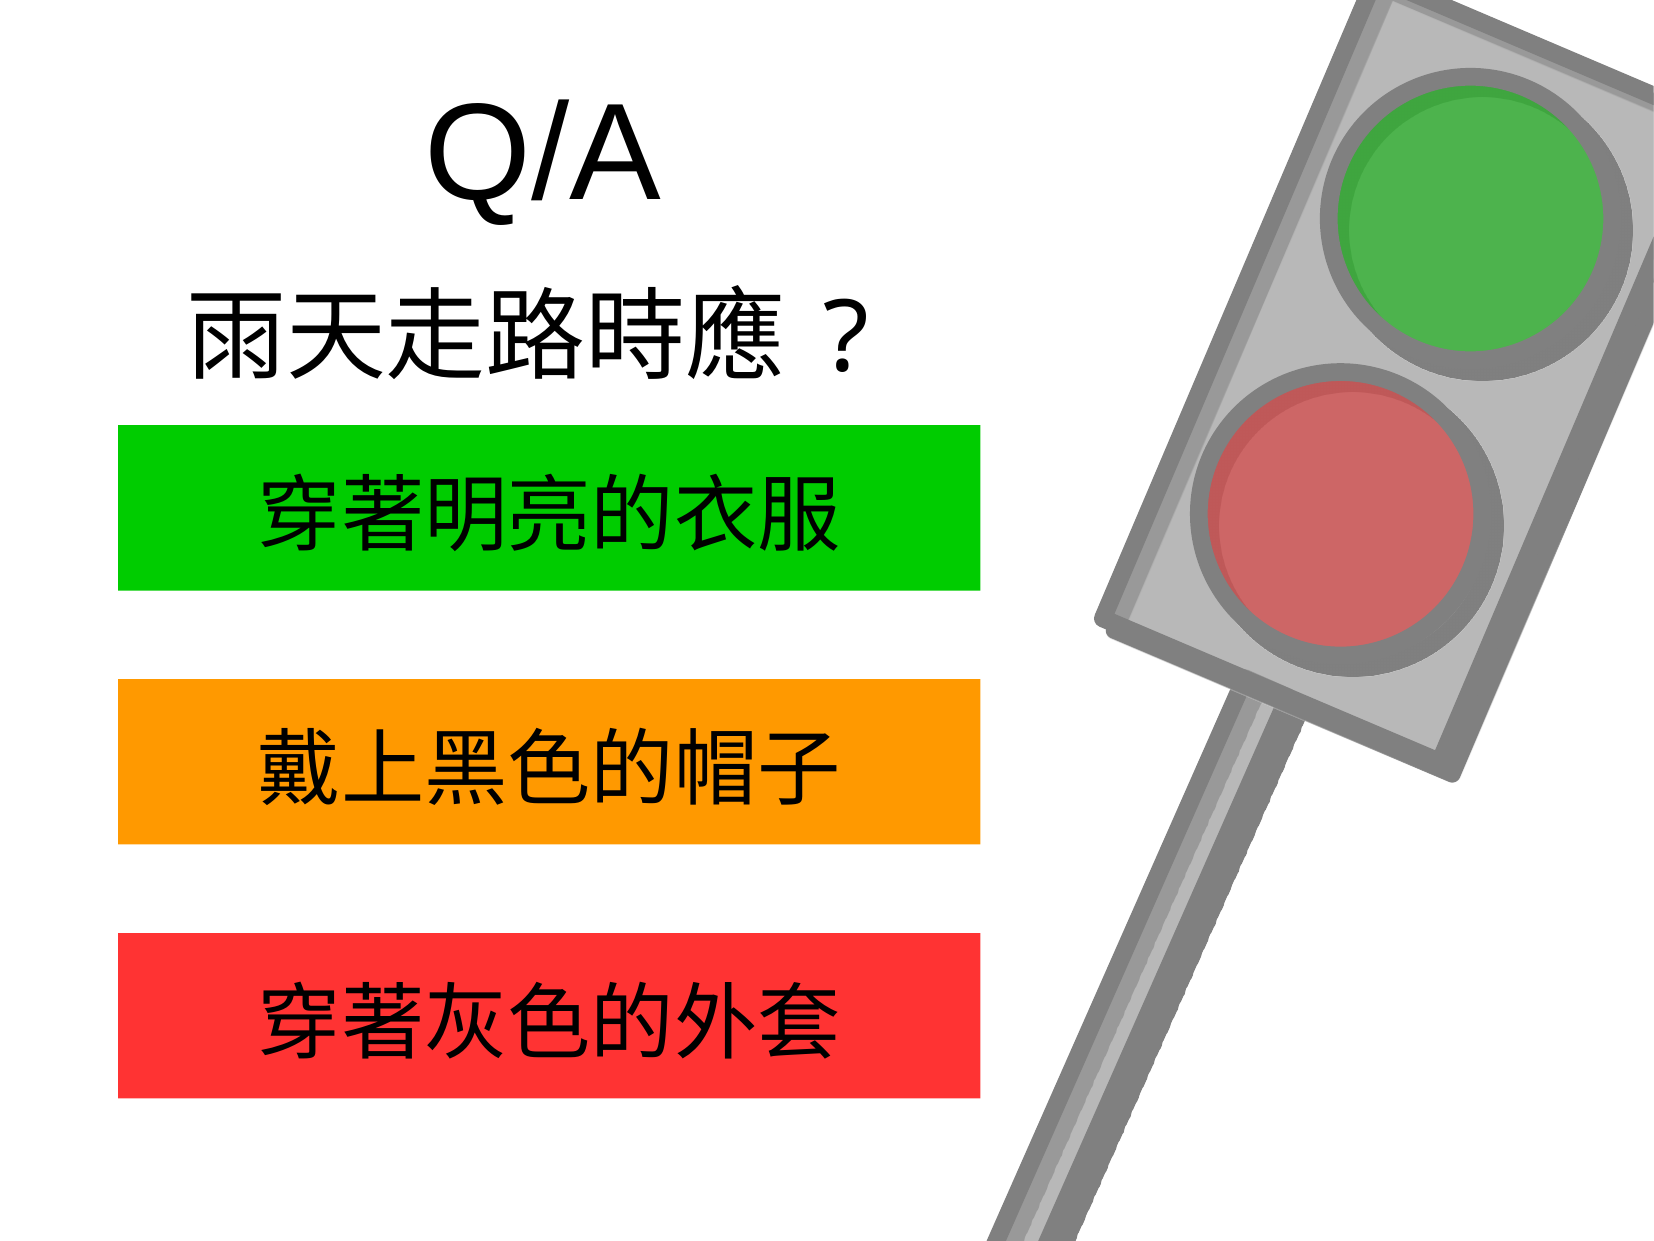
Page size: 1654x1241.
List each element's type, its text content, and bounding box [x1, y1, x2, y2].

text_box Q/A [253, 64, 939, 240]
text_box 穿著明亮的衣服 [118, 425, 981, 591]
text_box 戴上黑色的帽子 [118, 679, 981, 845]
text_box 穿著灰色的外套 [118, 933, 981, 1099]
text_box 雨天走路時應? [171, 248, 975, 383]
